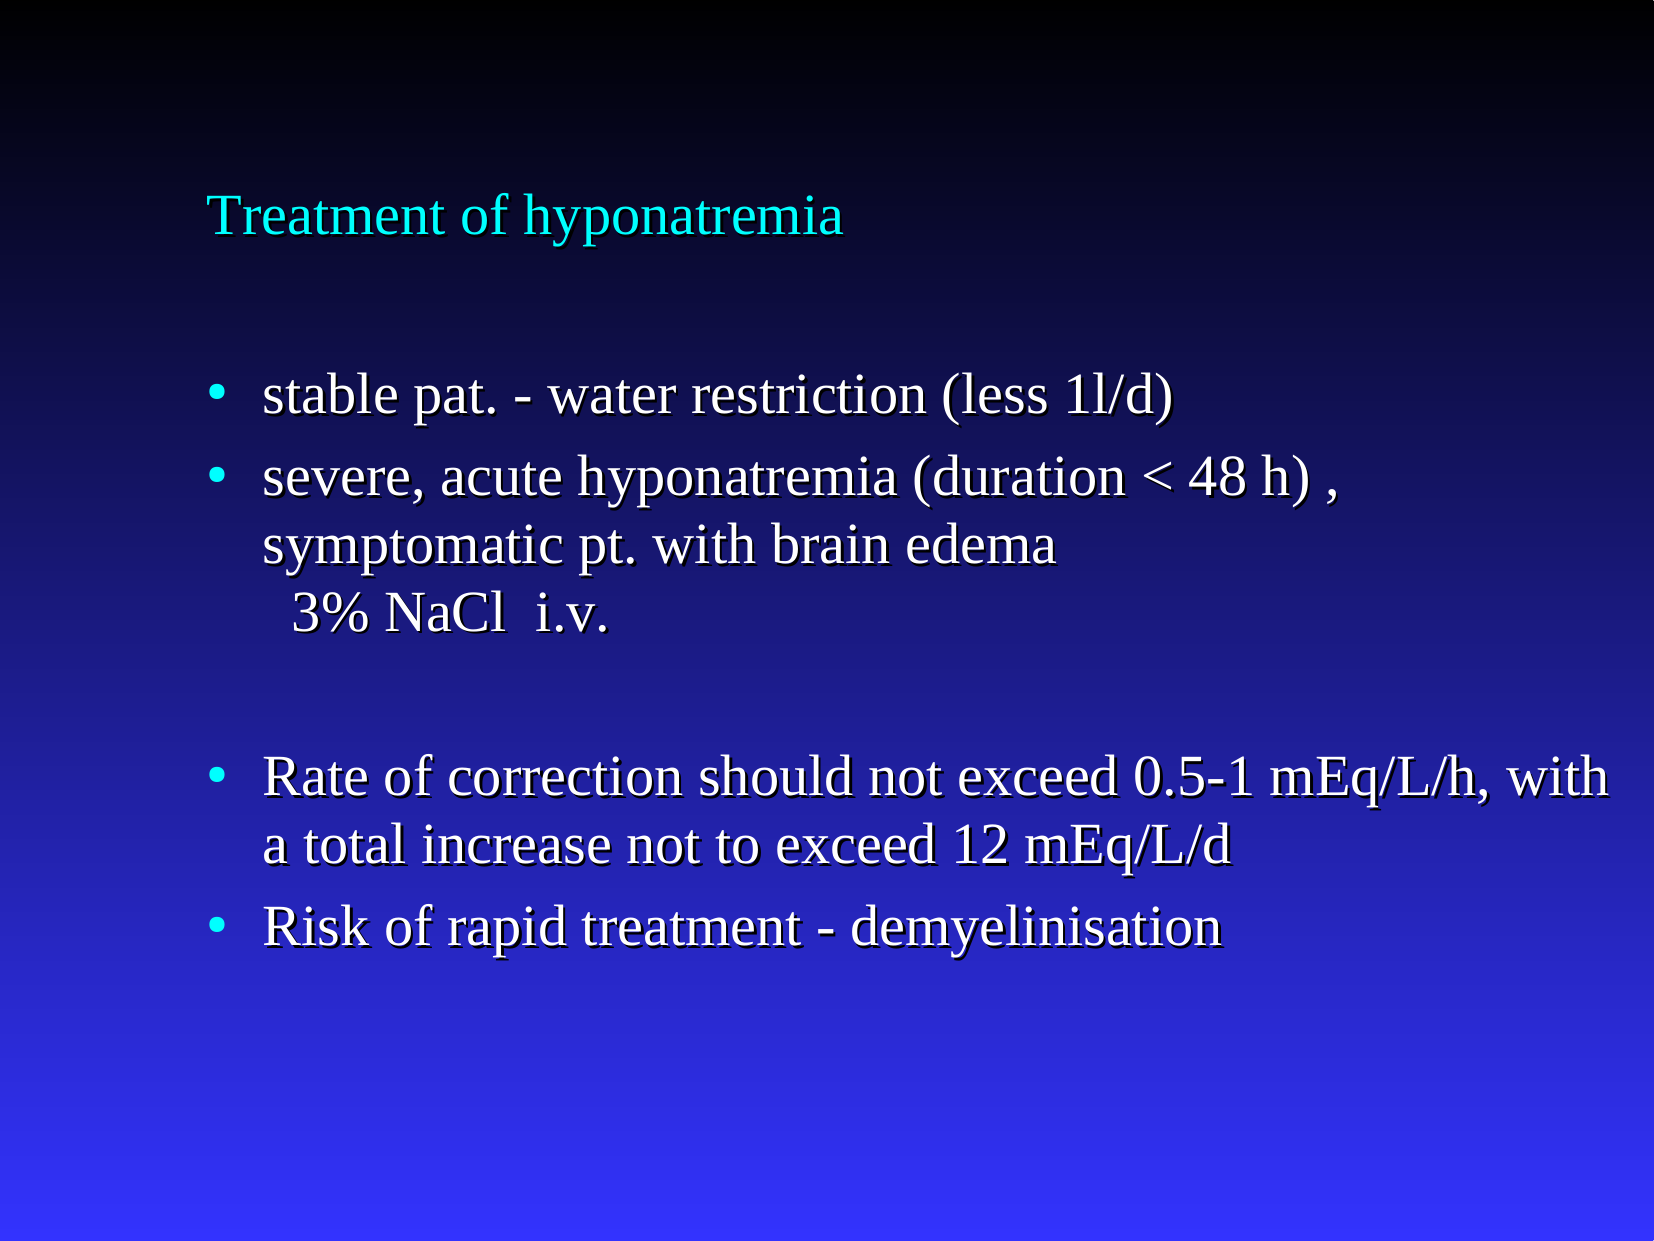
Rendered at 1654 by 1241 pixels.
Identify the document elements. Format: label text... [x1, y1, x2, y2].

list stable pat. - water restriction (less 1l/d) severe, acute hyponatremia (duration < 48 h) , symptomatic pt. with brain edema 3% NaCl i.v. Rate of correction should not exceed 0.5-1 mEq/L/h, with a total increase not to exceed 12 mEq/L/d Risk of rapid treatment - demyelinisation [206, 358, 1613, 1103]
title Treatment of hyponatremia [206, 110, 1613, 317]
